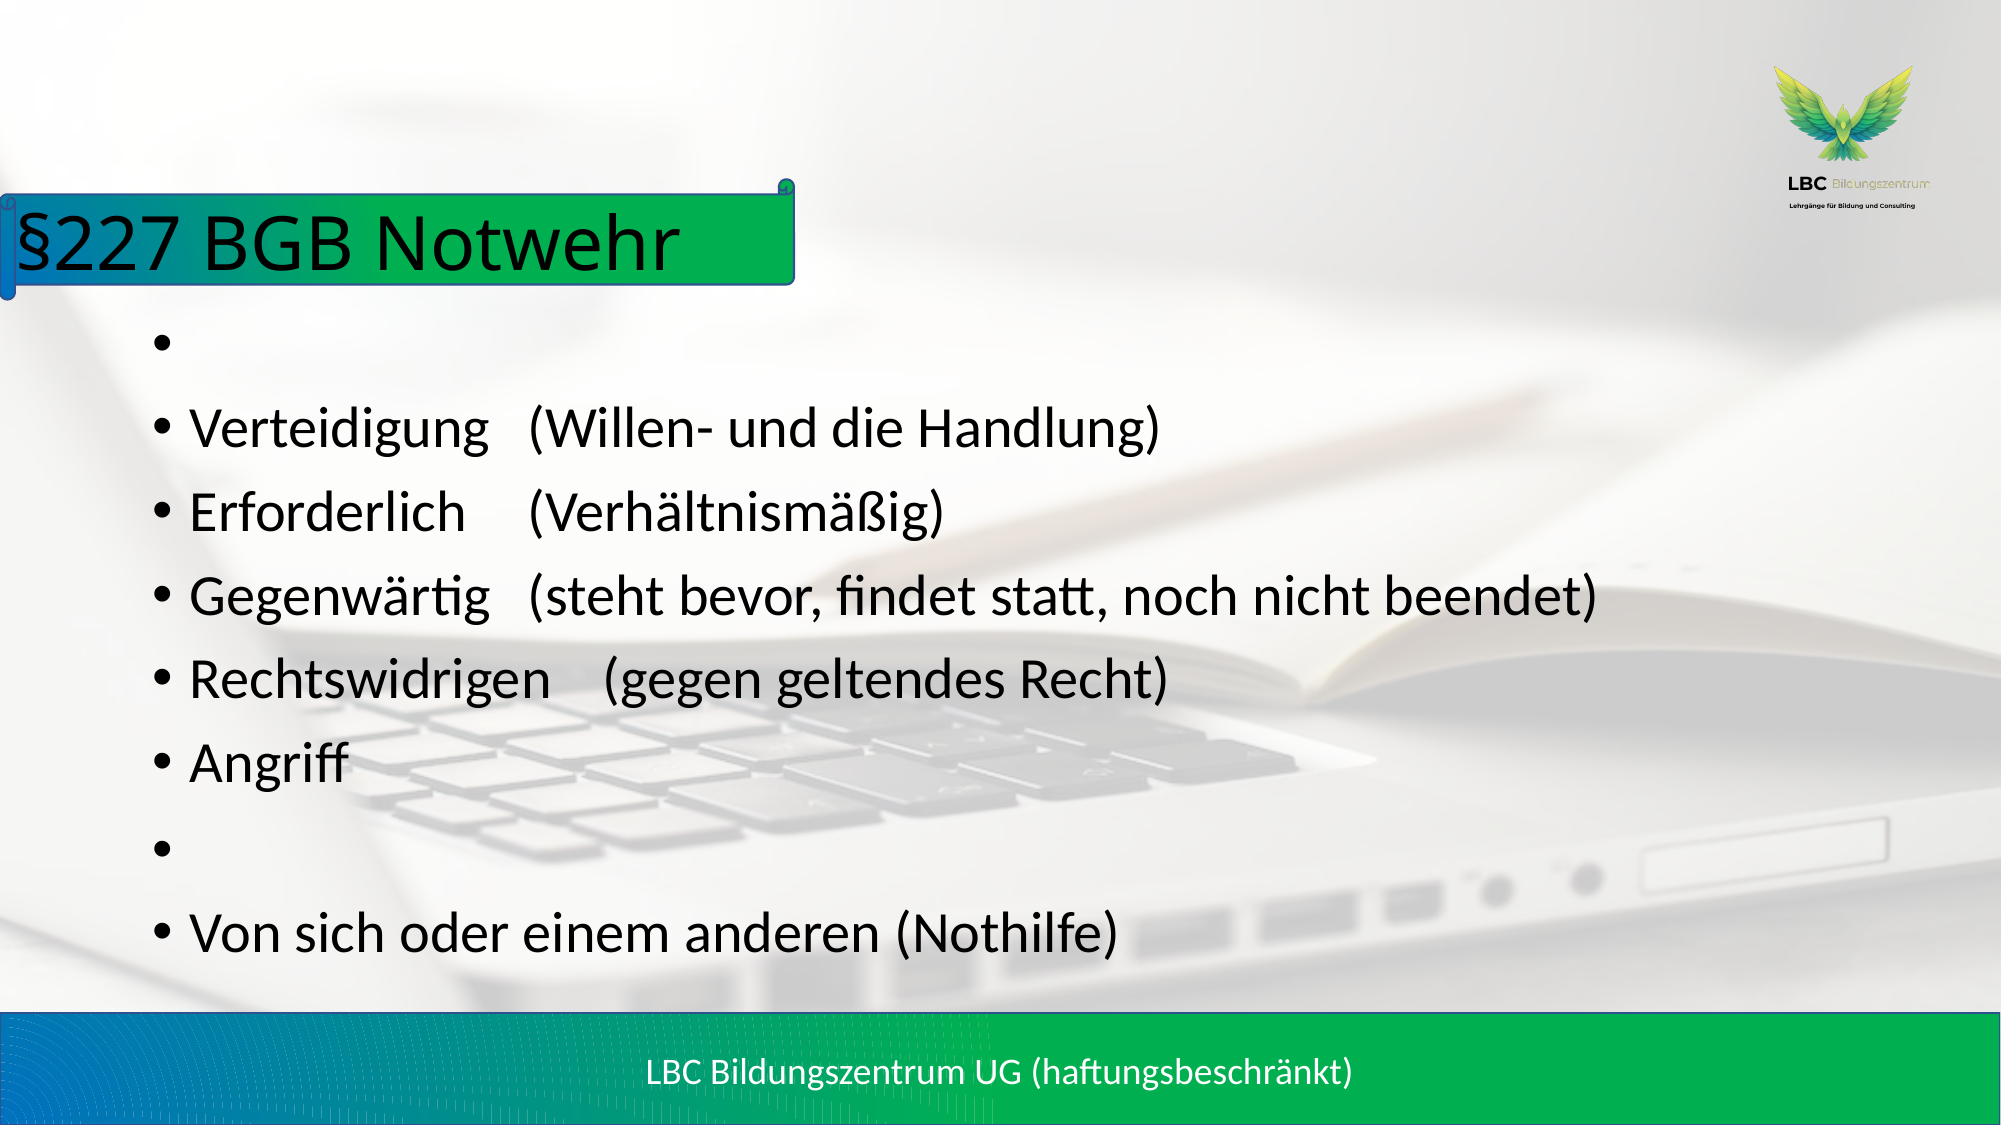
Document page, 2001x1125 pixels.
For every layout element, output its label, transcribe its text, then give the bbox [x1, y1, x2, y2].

list Verteidigung (Willen- und die Handlung) Erforderlich (Verhältnismäßig) Gegenwärtig (steht bevor, findet statt, noch nicht beendet) Rechtswidrigen (gegen geltendes Recht) Angriff Von sich oder einem anderen (Nothilfe) [137, 299, 1863, 1014]
title §227 BGB Notwehr [0, 197, 721, 279]
